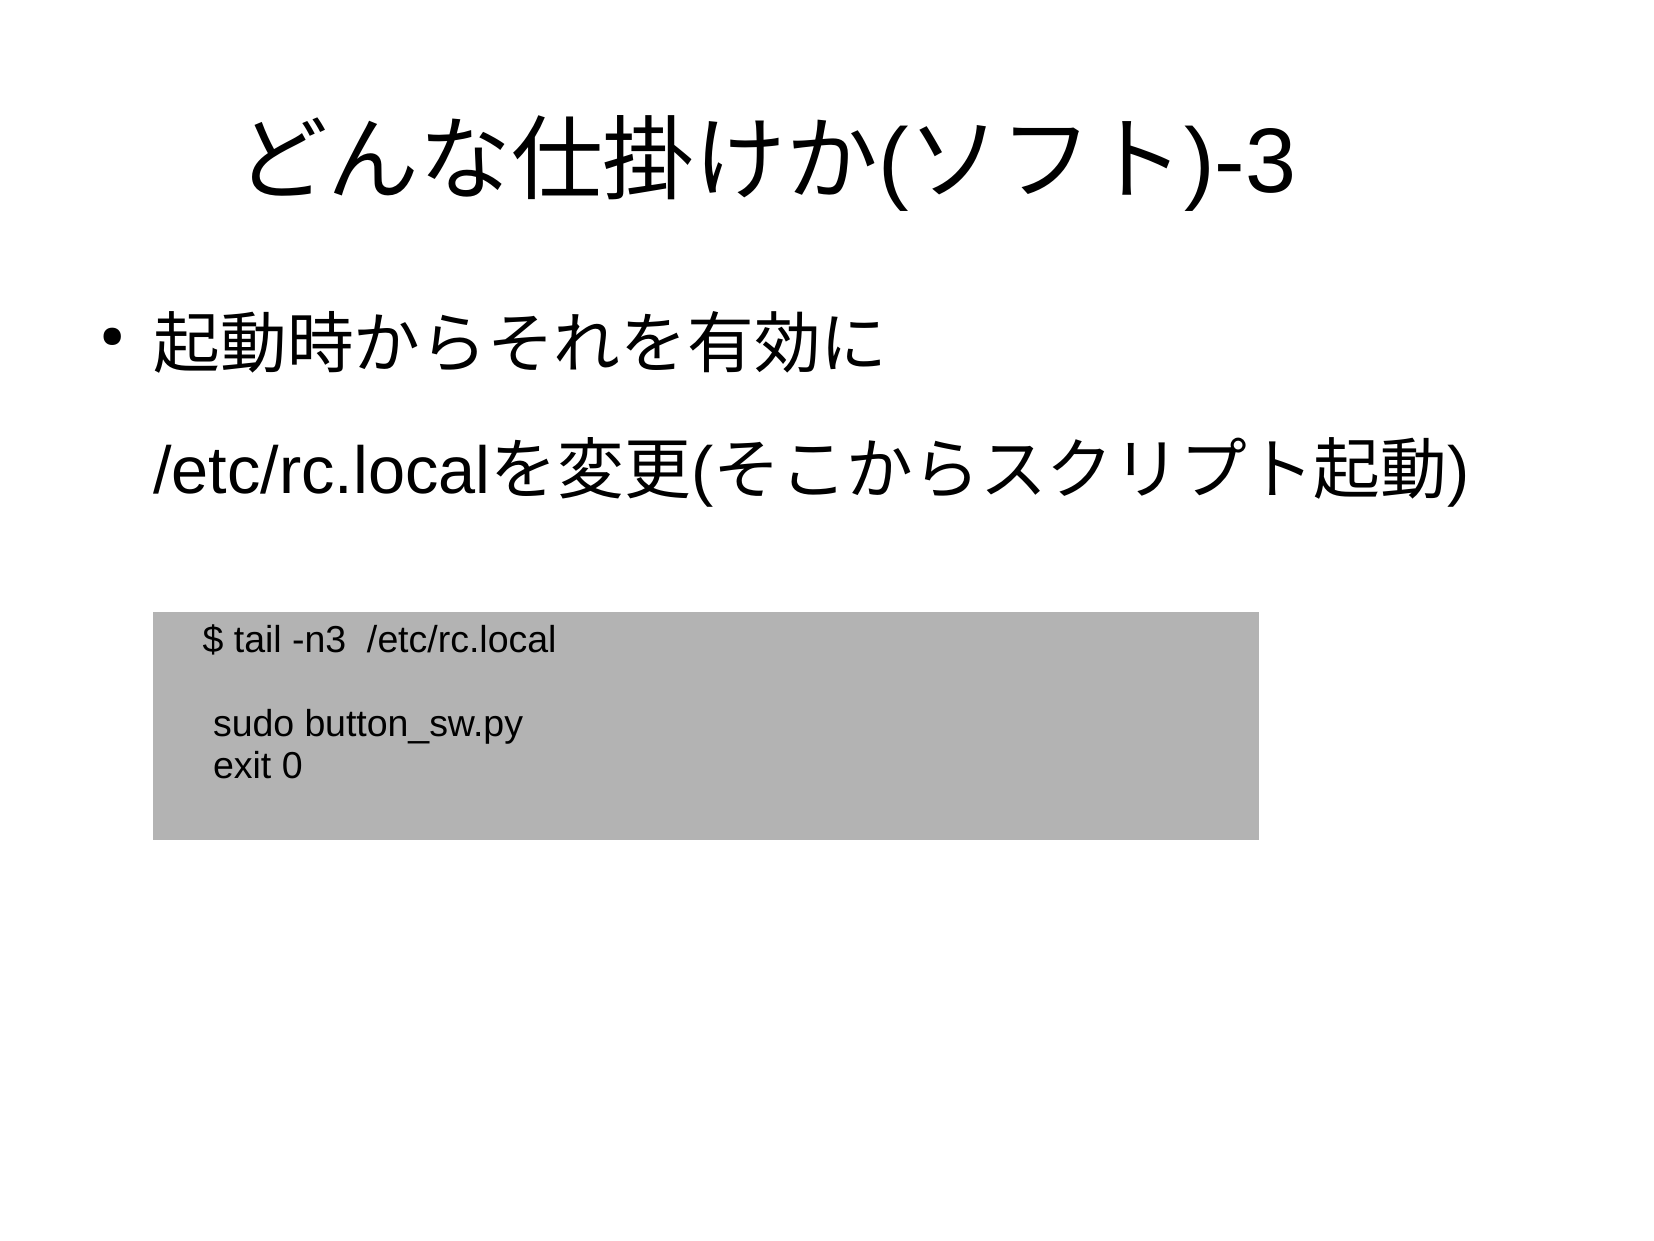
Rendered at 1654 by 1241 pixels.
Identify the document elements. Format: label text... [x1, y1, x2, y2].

title どんな仕掛けか(ソフト)-3 [82, 49, 1571, 257]
list 起動時からそれを有効に /etc/rc.localを変更(そこからスクリプト起動) [82, 290, 1571, 1010]
table_header $ tail -n3 /etc/rc.local sudo button_sw.py exit 0 [153, 612, 1259, 840]
